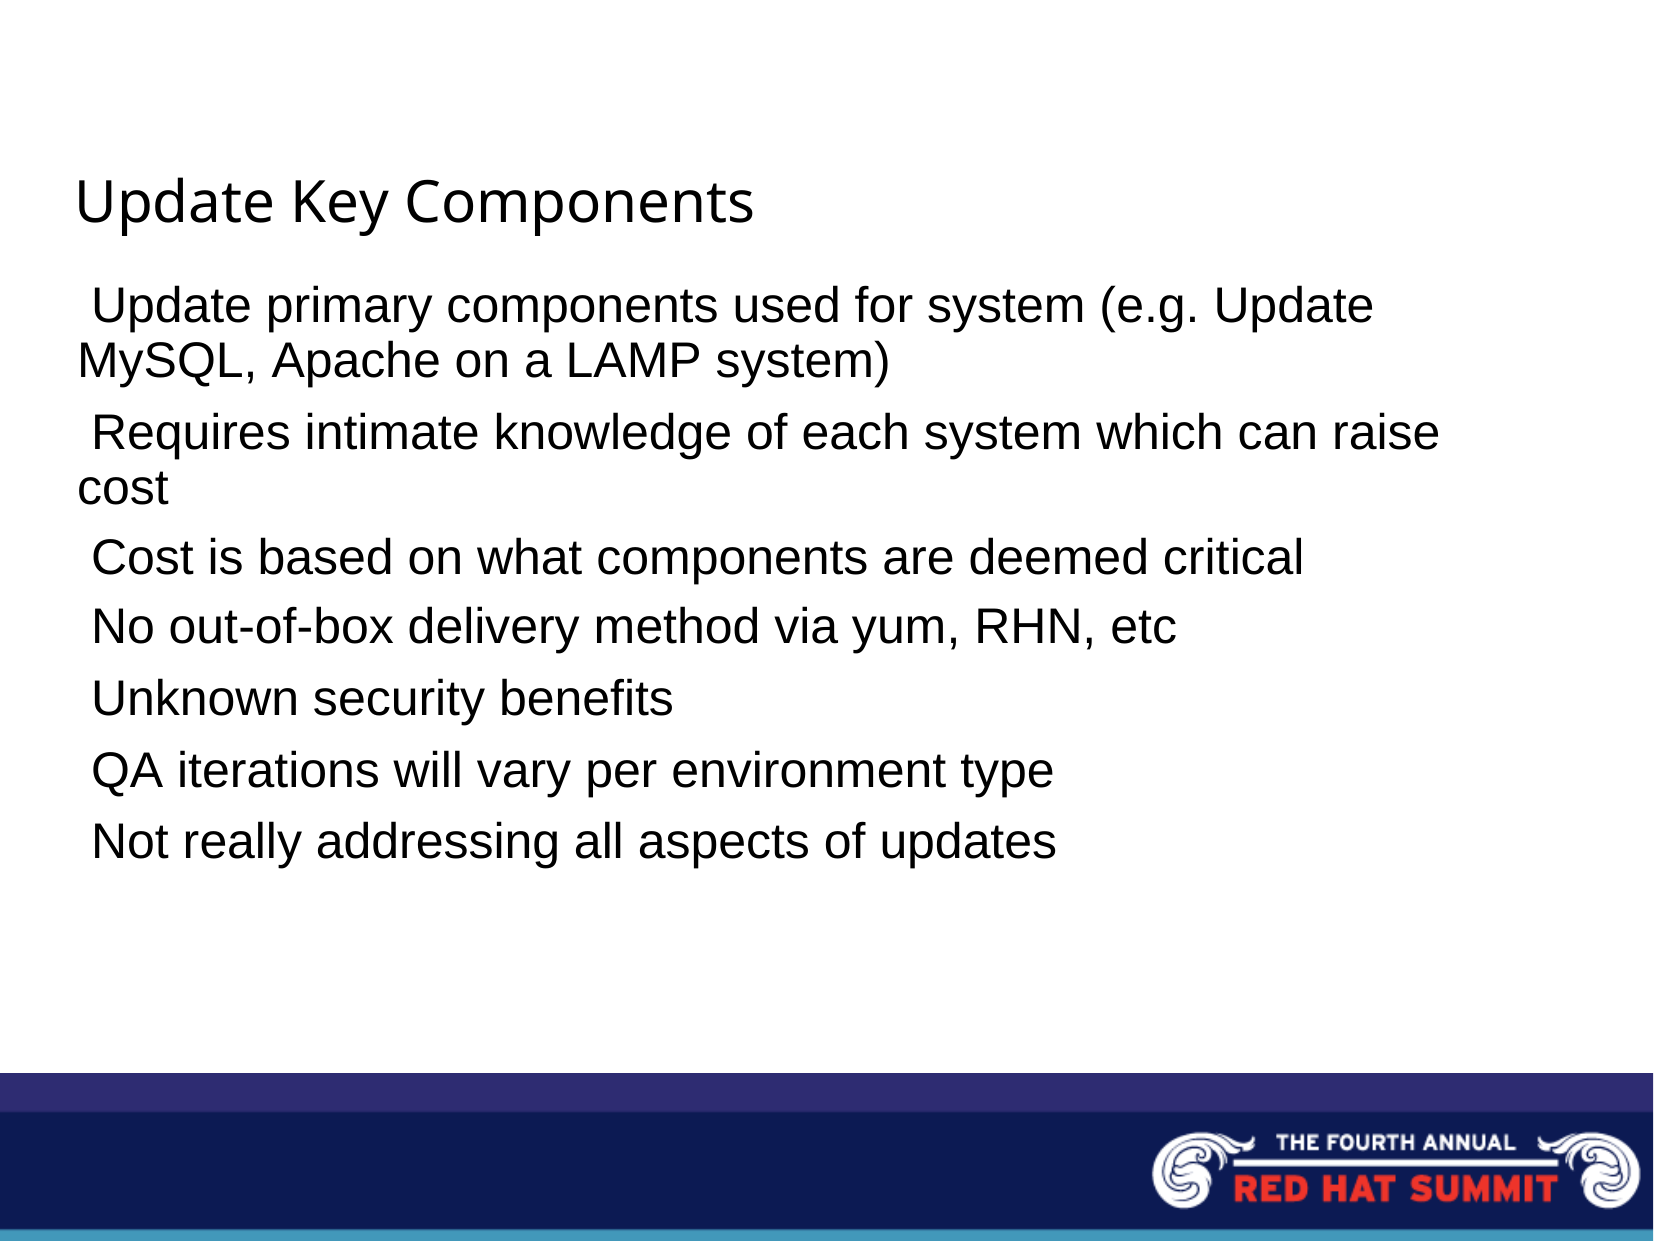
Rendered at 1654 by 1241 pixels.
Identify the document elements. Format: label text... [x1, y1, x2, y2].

picture [0, 1073, 1654, 1241]
list Update primary components used for system (e.g. Update MySQL, Apache on a LAMP system) Requires intimate knowledge of each system which can raise cost Cost is based on what components are deemed critical No out-of-box delivery method via yum, RHN, etc Unknown security benefits QA iterations will vary per environment type Not really addressing all aspects of updates [77, 276, 1500, 1186]
title Update Key Components [74, 140, 1506, 259]
